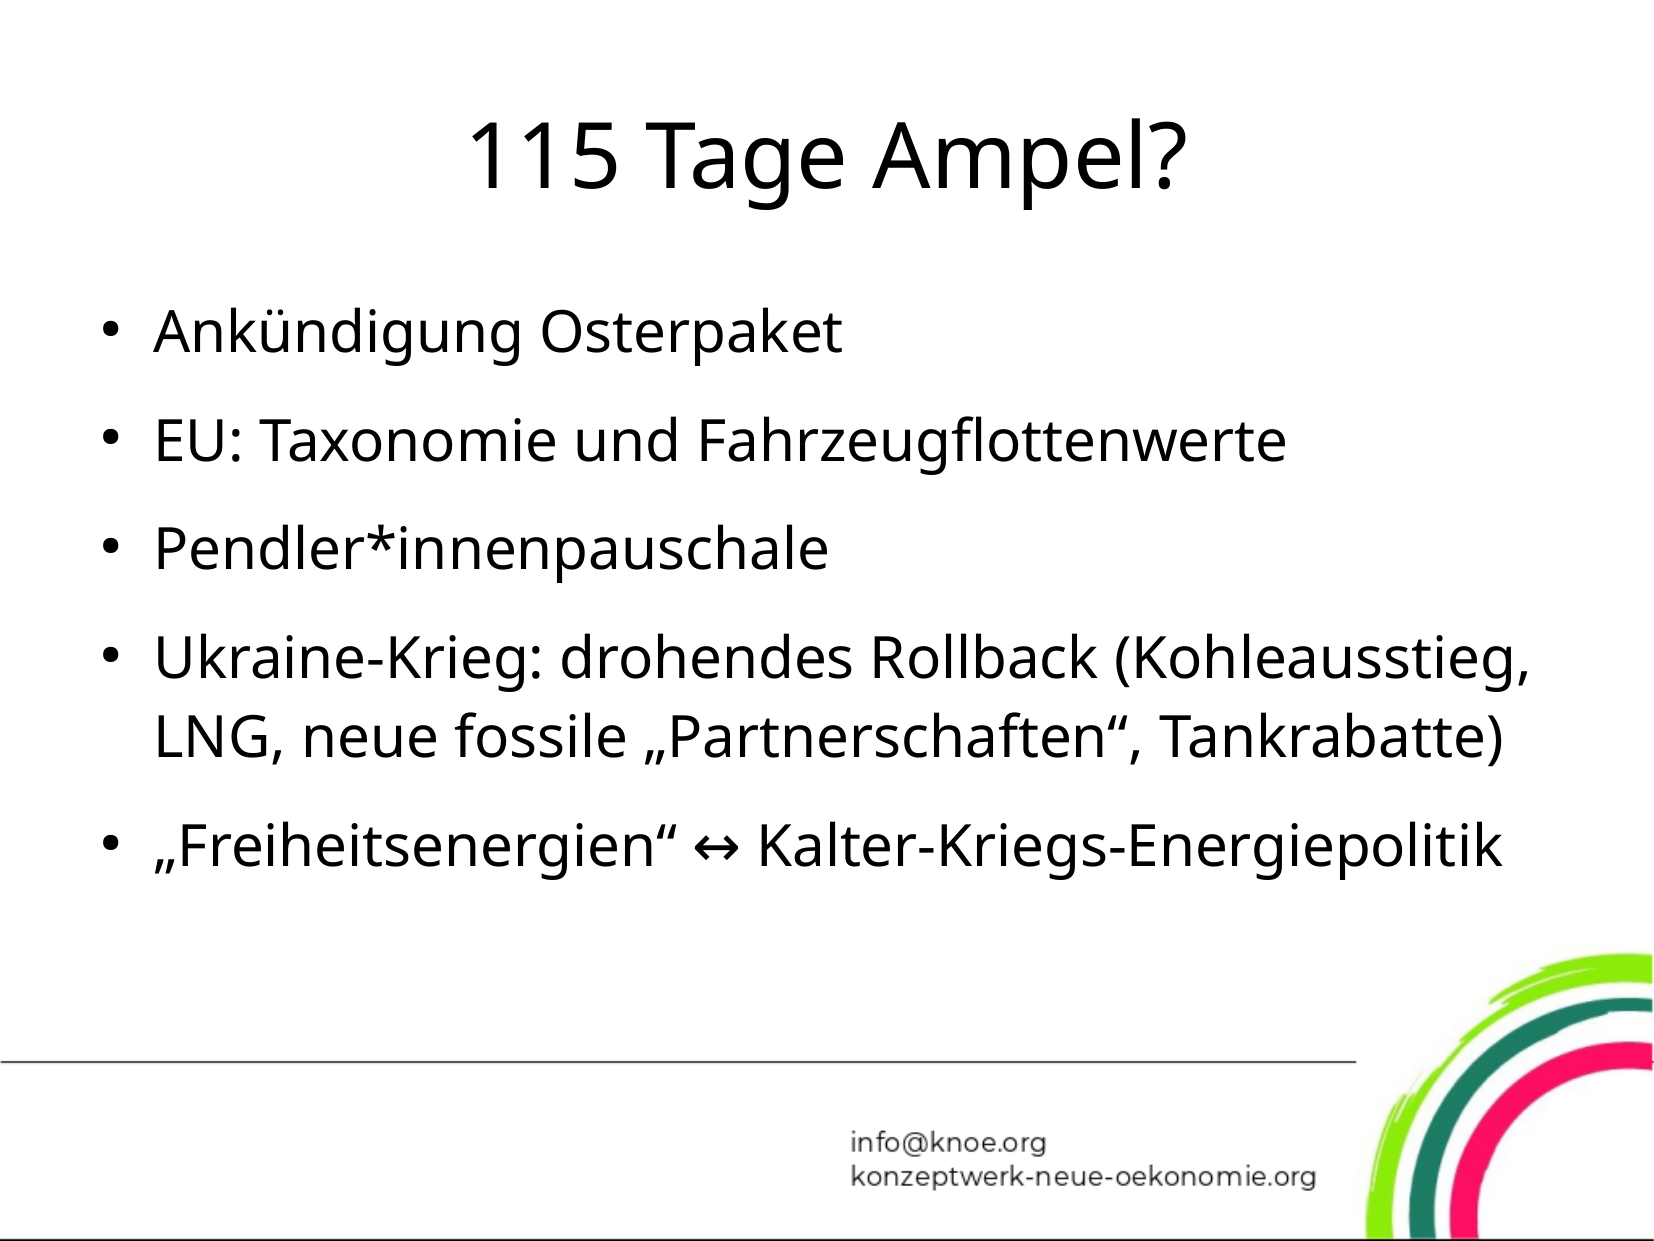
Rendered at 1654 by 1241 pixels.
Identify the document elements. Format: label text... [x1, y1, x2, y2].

list Ankündigung Osterpaket EU: Taxonomie und Fahrzeugflottenwerte Pendler*innenpauschale Ukraine-Krieg: drohendes Rollback (Kohleausstieg, LNG, neue fossile „Partnerschaften“, Tankrabatte) „Freiheitsenergien“ ↔ Kalter-Kriegs-Energiepolitik [82, 290, 1571, 1010]
picture [0, 0, 1654, 1241]
title 115 Tage Ampel? [82, 49, 1571, 257]
